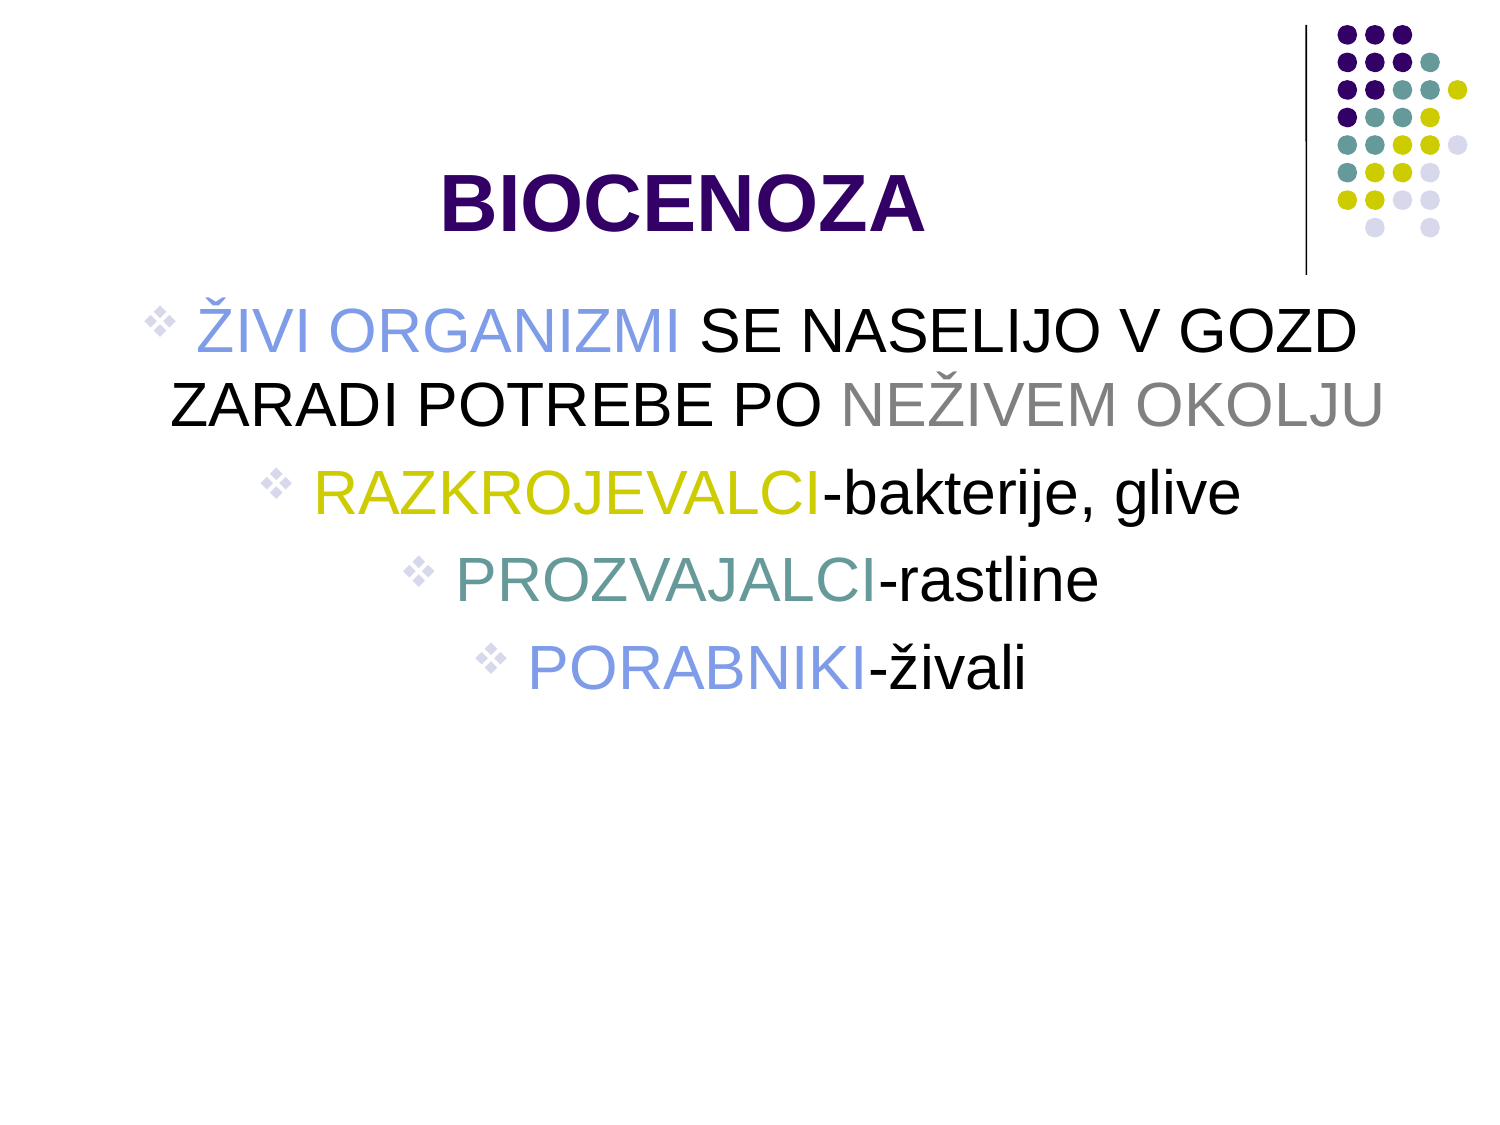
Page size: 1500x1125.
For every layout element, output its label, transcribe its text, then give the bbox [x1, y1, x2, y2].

list ŽIVI ORGANIZMI SE NASELIJO V GOZD ZARADI POTREBE PO NEŽIVEM OKOLJU RAZKROJEVALCI-bakterije, glive PROZVAJALCI-rastline PORABNIKI-živali [75, 282, 1425, 1006]
title BIOCENOZA [64, 42, 1303, 256]
